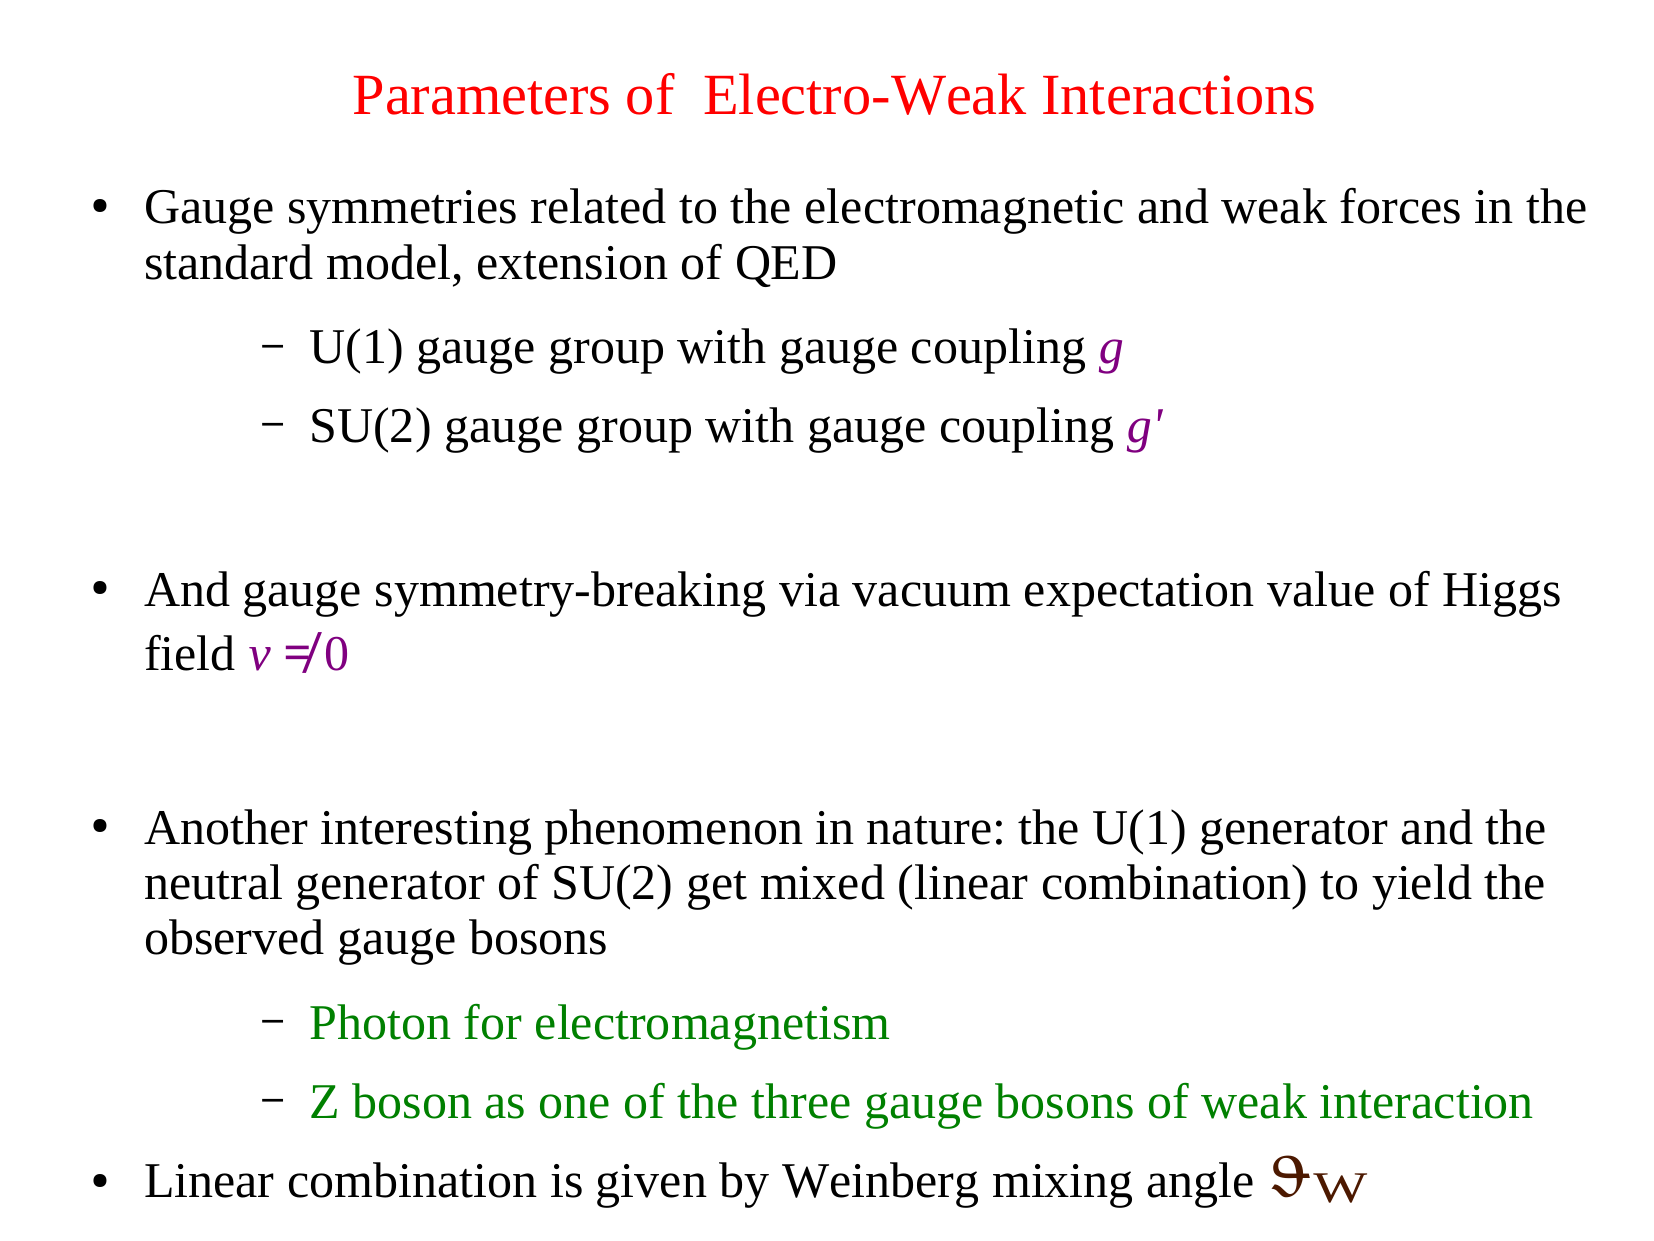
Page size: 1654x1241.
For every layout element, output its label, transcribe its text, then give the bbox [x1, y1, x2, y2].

title Parameters of Electro-Weak Interactions [128, 0, 1541, 179]
list Gauge symmetries related to the electromagnetic and weak forces in the standard model, extension of QED U(1) gauge group with gauge coupling g SU(2) gauge group with gauge coupling g' And gauge symmetry-breaking via vacuum expectation value of Higgs field v ≠ 0 Another interesting phenomenon in nature: the U(1) generator and the neutral generator of SU(2) get mixed (linear combination) to yield the observed gauge bosons Photon for electromagnetism Z boson as one of the three gauge bosons of weak interaction Linear combination is given by Weinberg mixing angle ϑW [73, 179, 1600, 1228]
